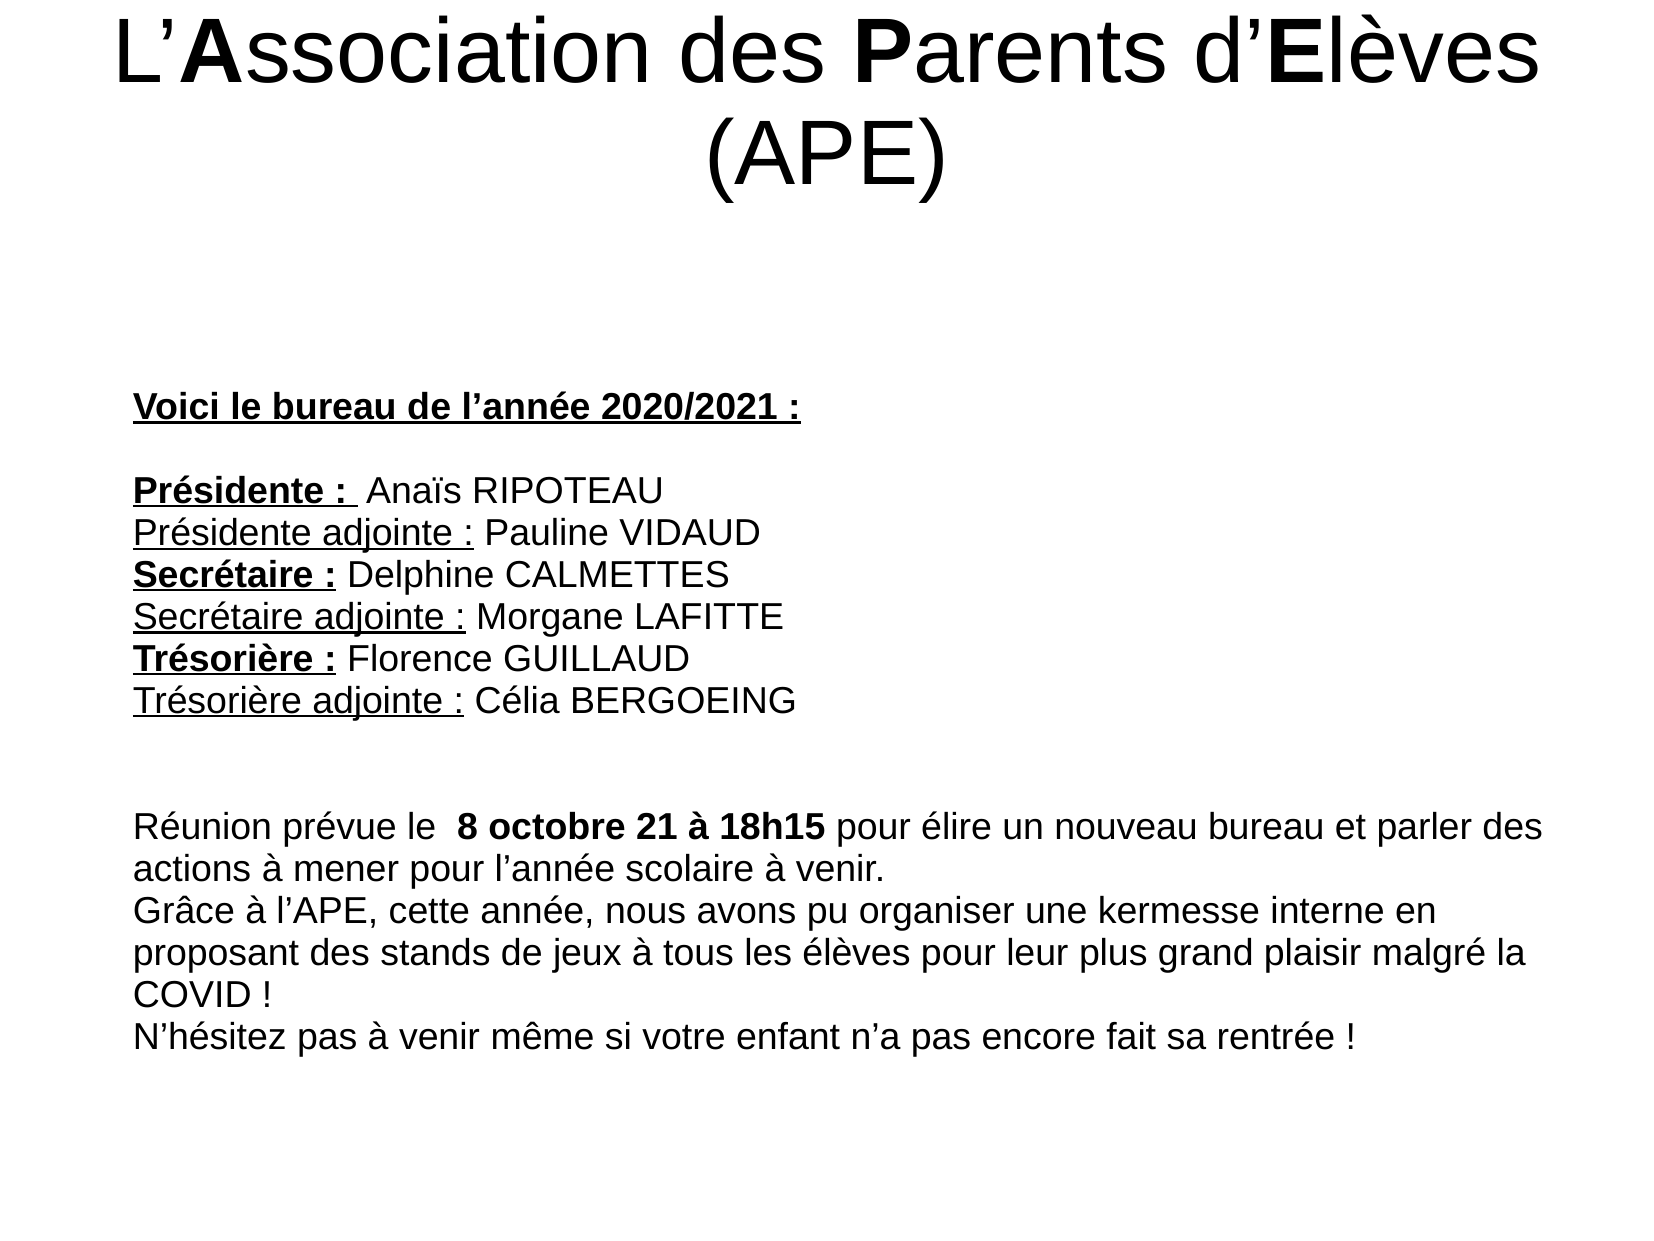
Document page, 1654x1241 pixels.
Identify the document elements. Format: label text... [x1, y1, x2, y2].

text_box Voici le bureau de l’année 2020/2021 : Présidente : Anaïs RIPOTEAU Présidente adjointe : Pauline VIDAUD Secrétaire : Delphine CALMETTES Secrétaire adjointe : Morgane LAFITTE Trésorière : Florence GUILLAUD Trésorière adjointe : Célia BERGOEING Réunion prévue le 8 octobre 21 à 18h15 pour élire un nouveau bureau et parler des actions à mener pour l’année scolaire à venir. Grâce à l’APE, cette année, nous avons pu organiser une kermesse interne en proposant des stands de jeux à tous les élèves pour leur plus grand plaisir malgré la COVID ! N’hésitez pas à venir même si votre enfant n’a pas encore fait sa rentrée ! [118, 377, 1607, 1065]
title L’Association des Parents d’Elèves (APE) [82, 0, 1571, 307]
